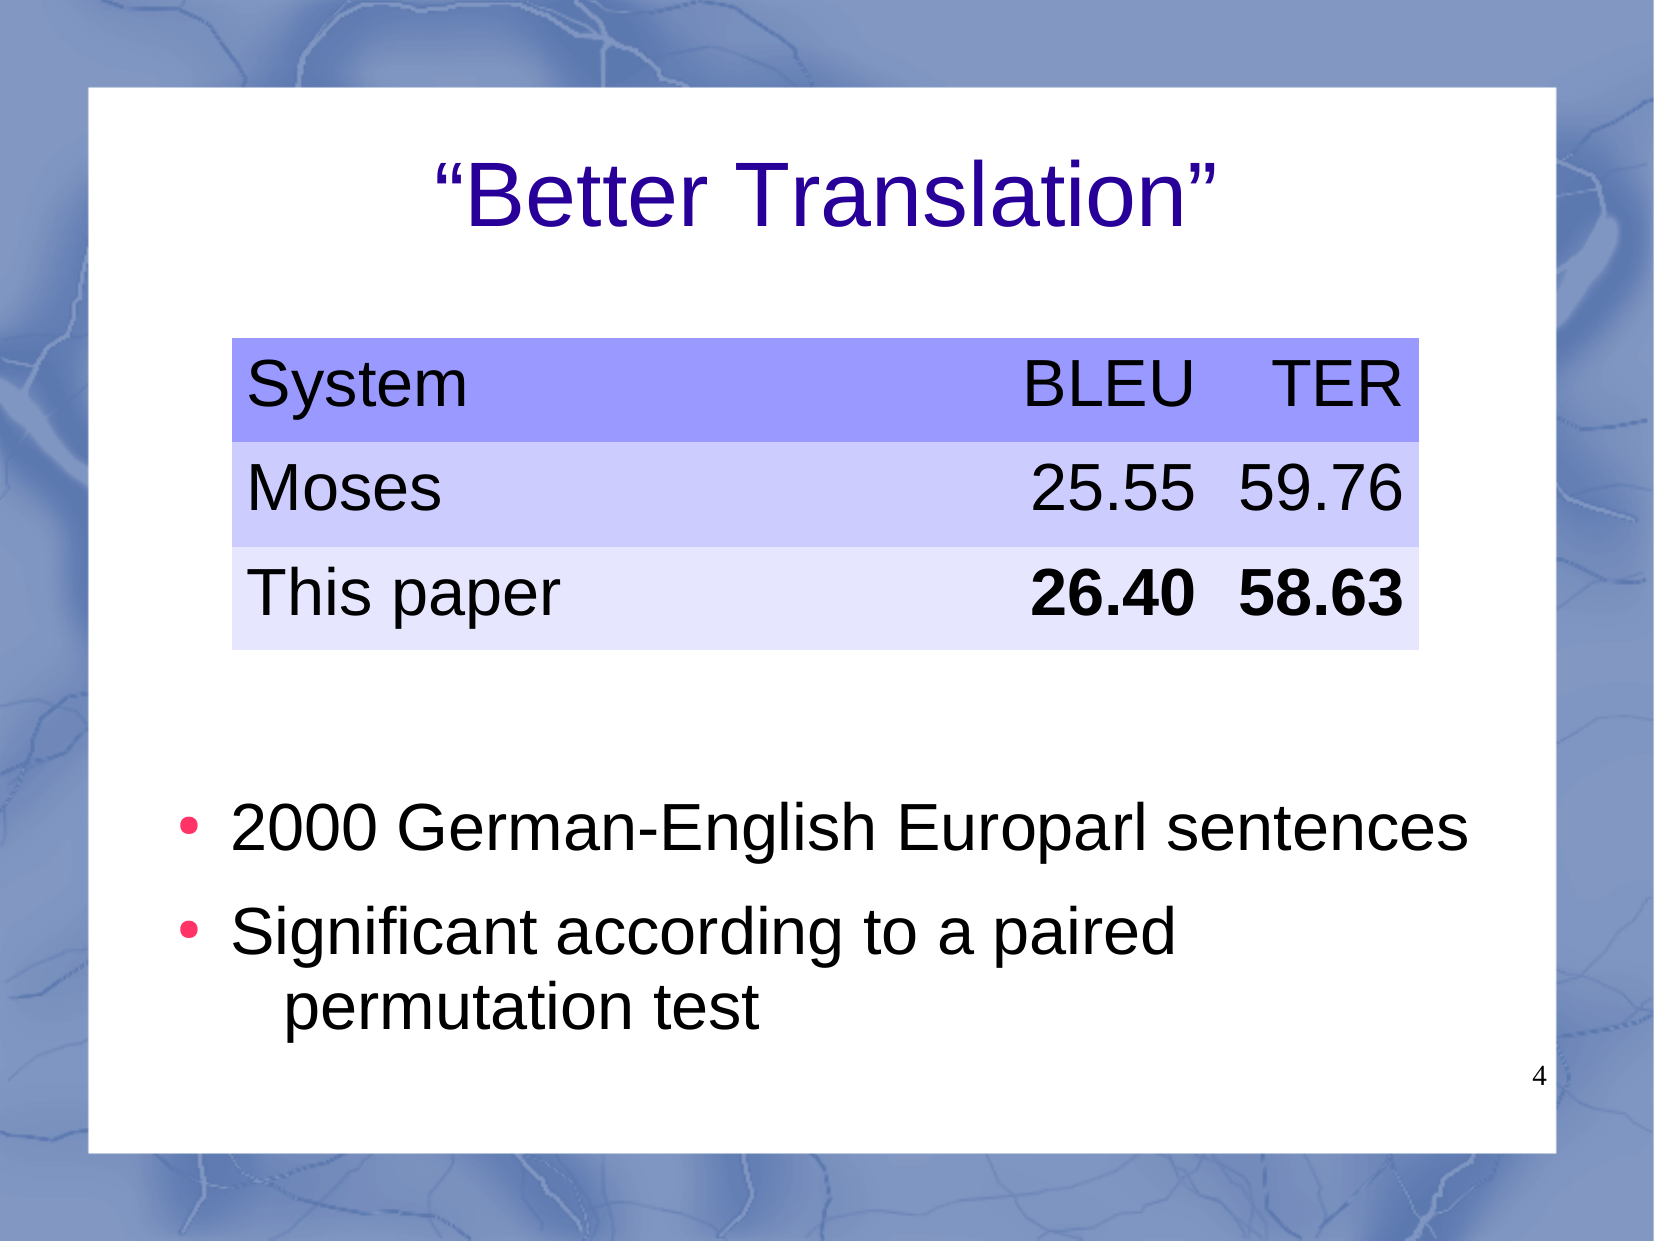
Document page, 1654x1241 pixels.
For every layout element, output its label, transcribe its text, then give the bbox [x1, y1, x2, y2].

table_header System [232, 338, 1000, 442]
picture [0, 0, 1654, 1241]
title “Better Translation” [118, 90, 1536, 298]
table_cell Moses [232, 442, 1000, 547]
table_header BLEU [1000, 338, 1211, 442]
table_header TER [1211, 338, 1419, 442]
list 2000 German-English Europarl sentences Significant according to a paired permutation test [141, 789, 1501, 1044]
table_cell 59.76 [1211, 442, 1419, 547]
table_cell This paper [232, 547, 1000, 650]
table_cell 58.63 [1211, 547, 1419, 650]
table_cell 25.55 [1000, 442, 1211, 547]
table_cell 26.40 [1000, 547, 1211, 650]
